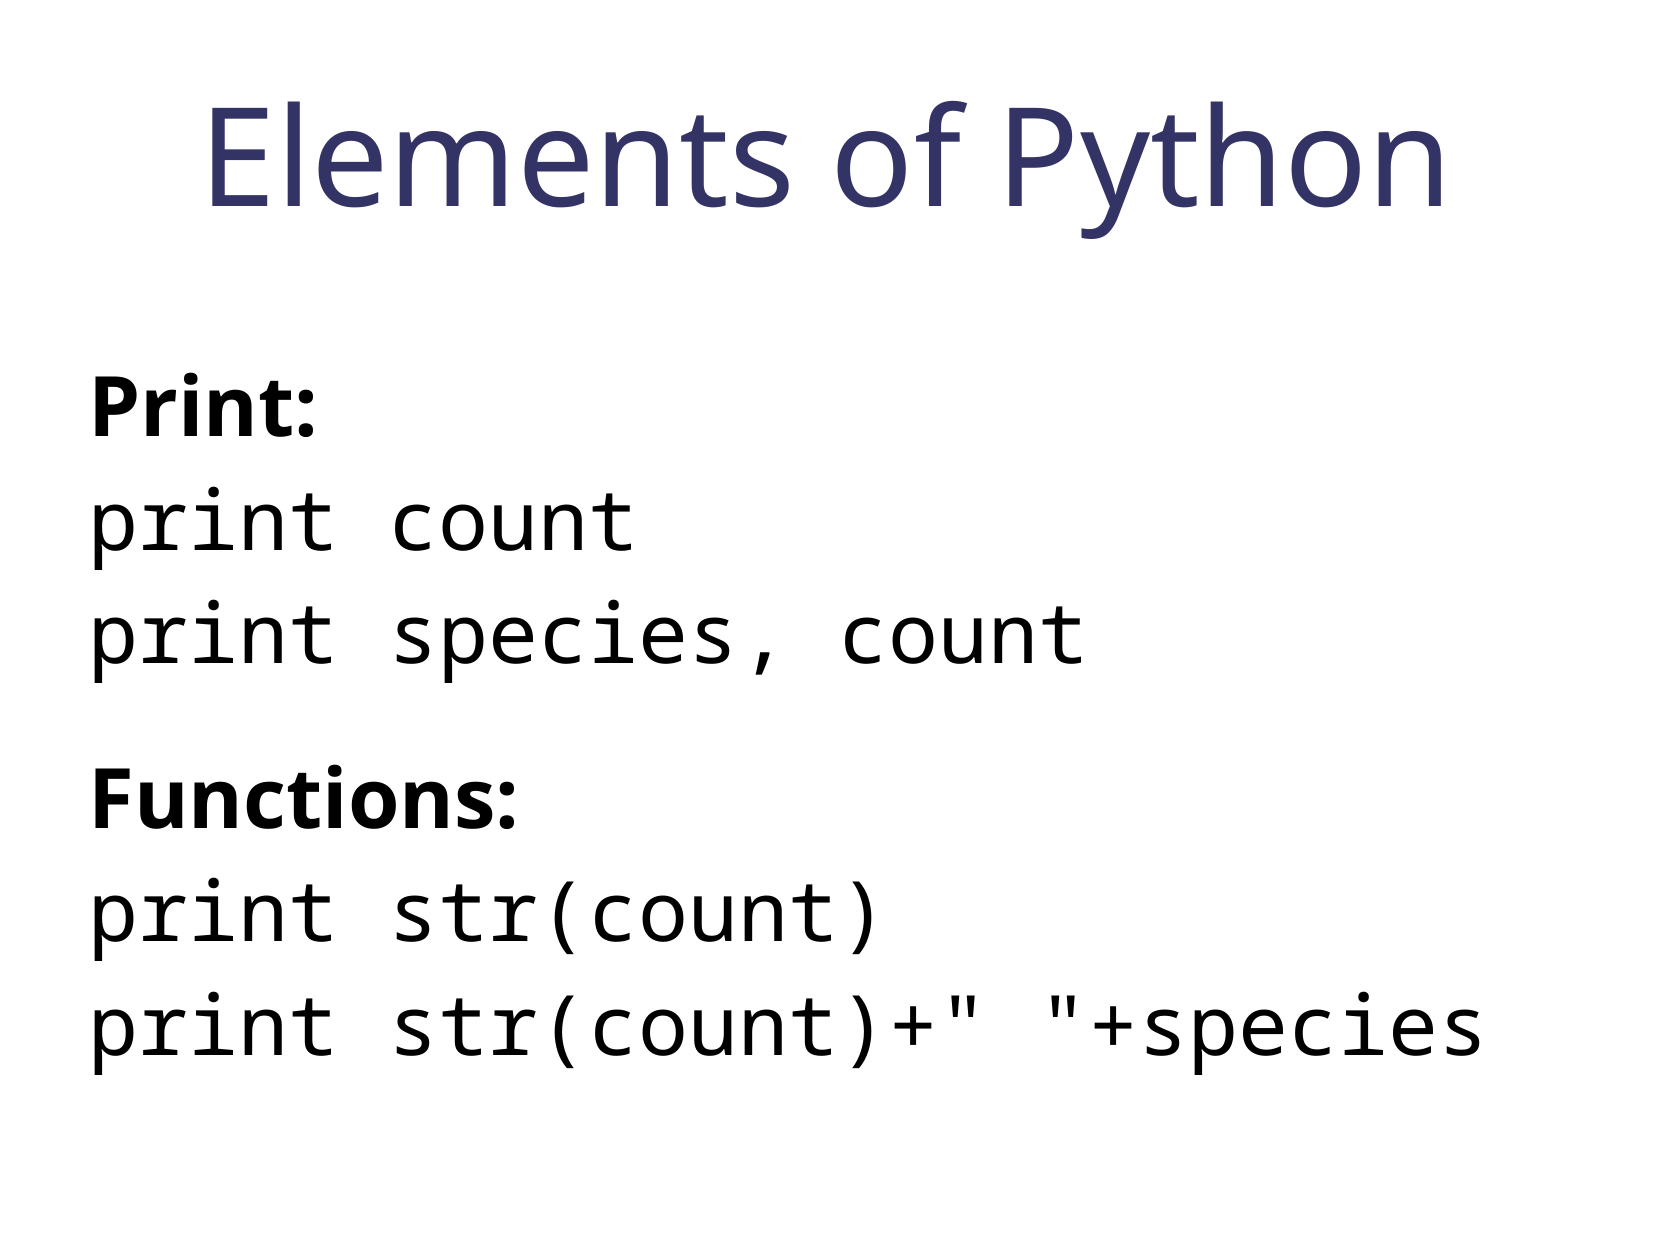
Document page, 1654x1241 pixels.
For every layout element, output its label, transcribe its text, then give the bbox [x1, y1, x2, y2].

title Elements of Python [82, 56, 1571, 250]
subtitle Print: print count print species, count Functions: print str(count) print str(count)+" "+species [88, 347, 1619, 1152]
